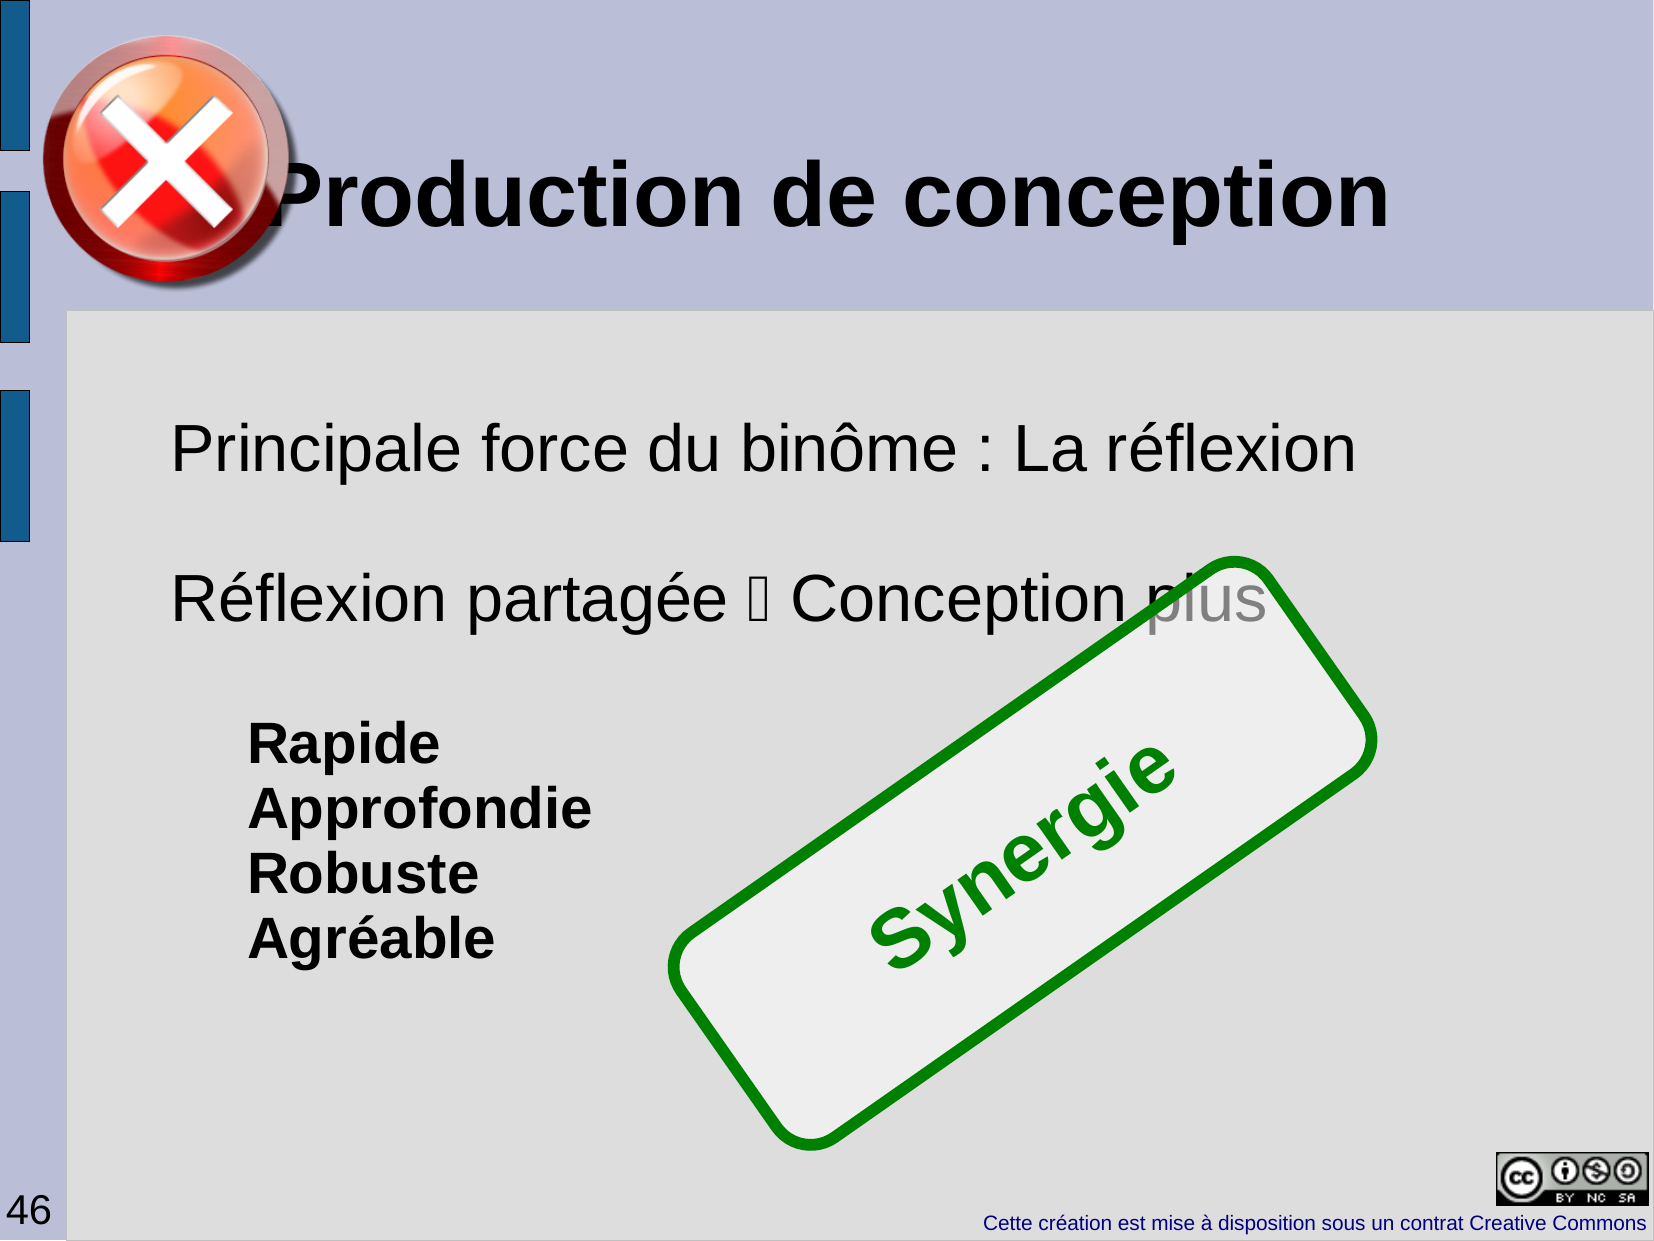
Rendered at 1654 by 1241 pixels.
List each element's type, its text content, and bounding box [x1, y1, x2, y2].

picture [29, 22, 303, 296]
title Production de conception [121, 91, 1534, 299]
text_box Synergie [673, 561, 1372, 1145]
picture [1496, 1152, 1649, 1206]
list Principale force du binôme : La réflexion Réflexion partagée  Conception plus Rapide Approfondie Robuste Agréable [152, 336, 1534, 1118]
